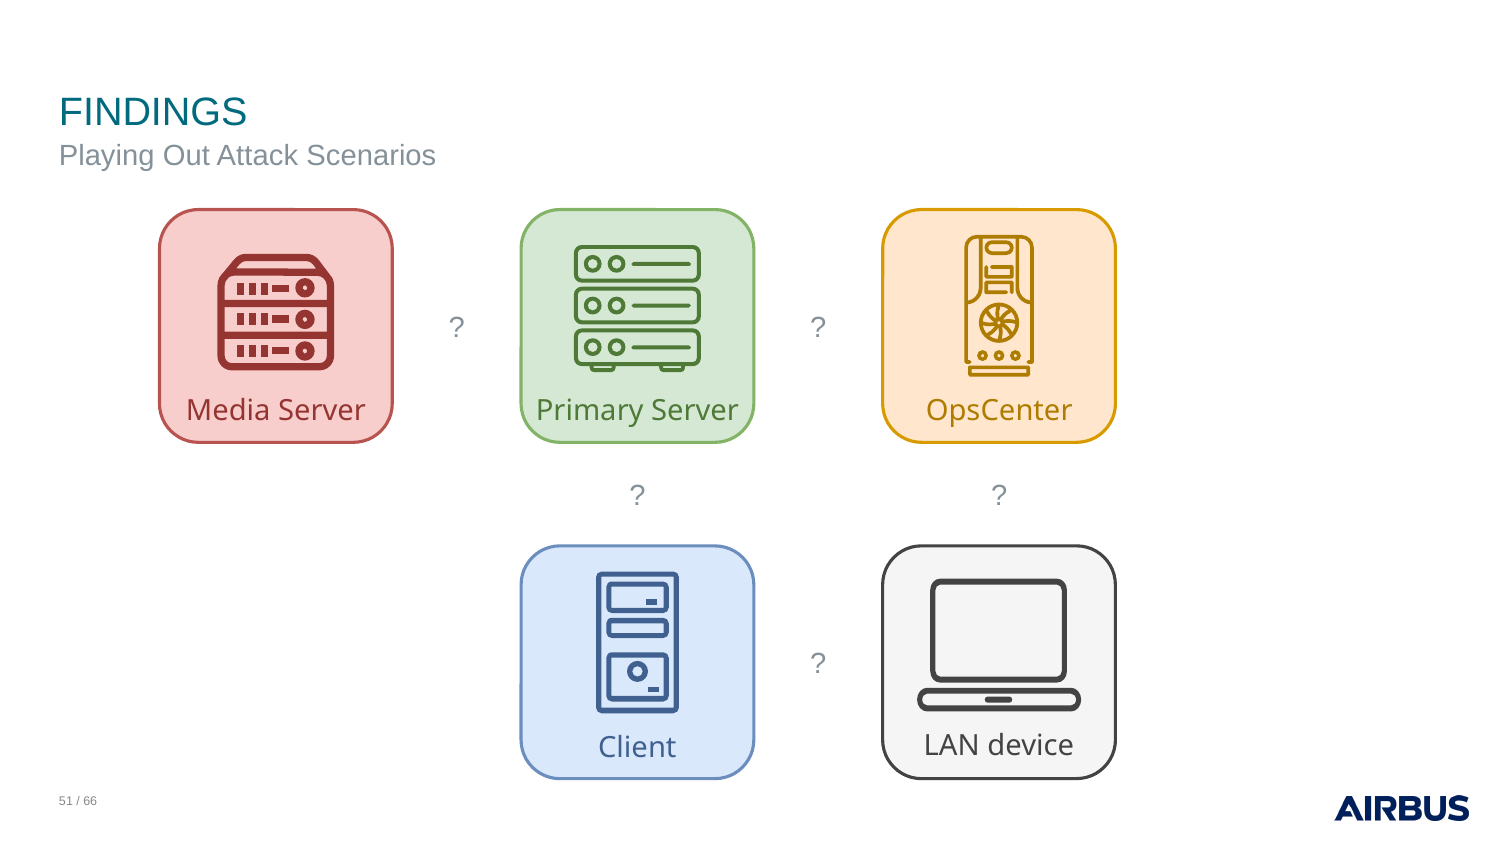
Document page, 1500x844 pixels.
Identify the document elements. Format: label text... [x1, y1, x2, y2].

text_box ? [573, 461, 702, 527]
title FINDINGS Playing Out Attack Scenarios [58, 80, 1441, 192]
text_box ? [934, 461, 1064, 527]
text_box [882, 209, 1116, 376]
text_box ? [393, 293, 522, 359]
text_box [521, 545, 754, 714]
text_box Primary Server [517, 376, 758, 442]
text_box ? [753, 629, 883, 695]
text_box [882, 545, 1116, 712]
text_box Client [521, 712, 754, 778]
text_box Media Server [159, 376, 393, 442]
text_box OpsCenter [882, 376, 1116, 442]
text_box [159, 209, 393, 376]
text_box [521, 209, 754, 376]
text_box ? [753, 293, 883, 359]
picture [1334, 795, 1469, 821]
text_box LAN device [882, 711, 1116, 777]
